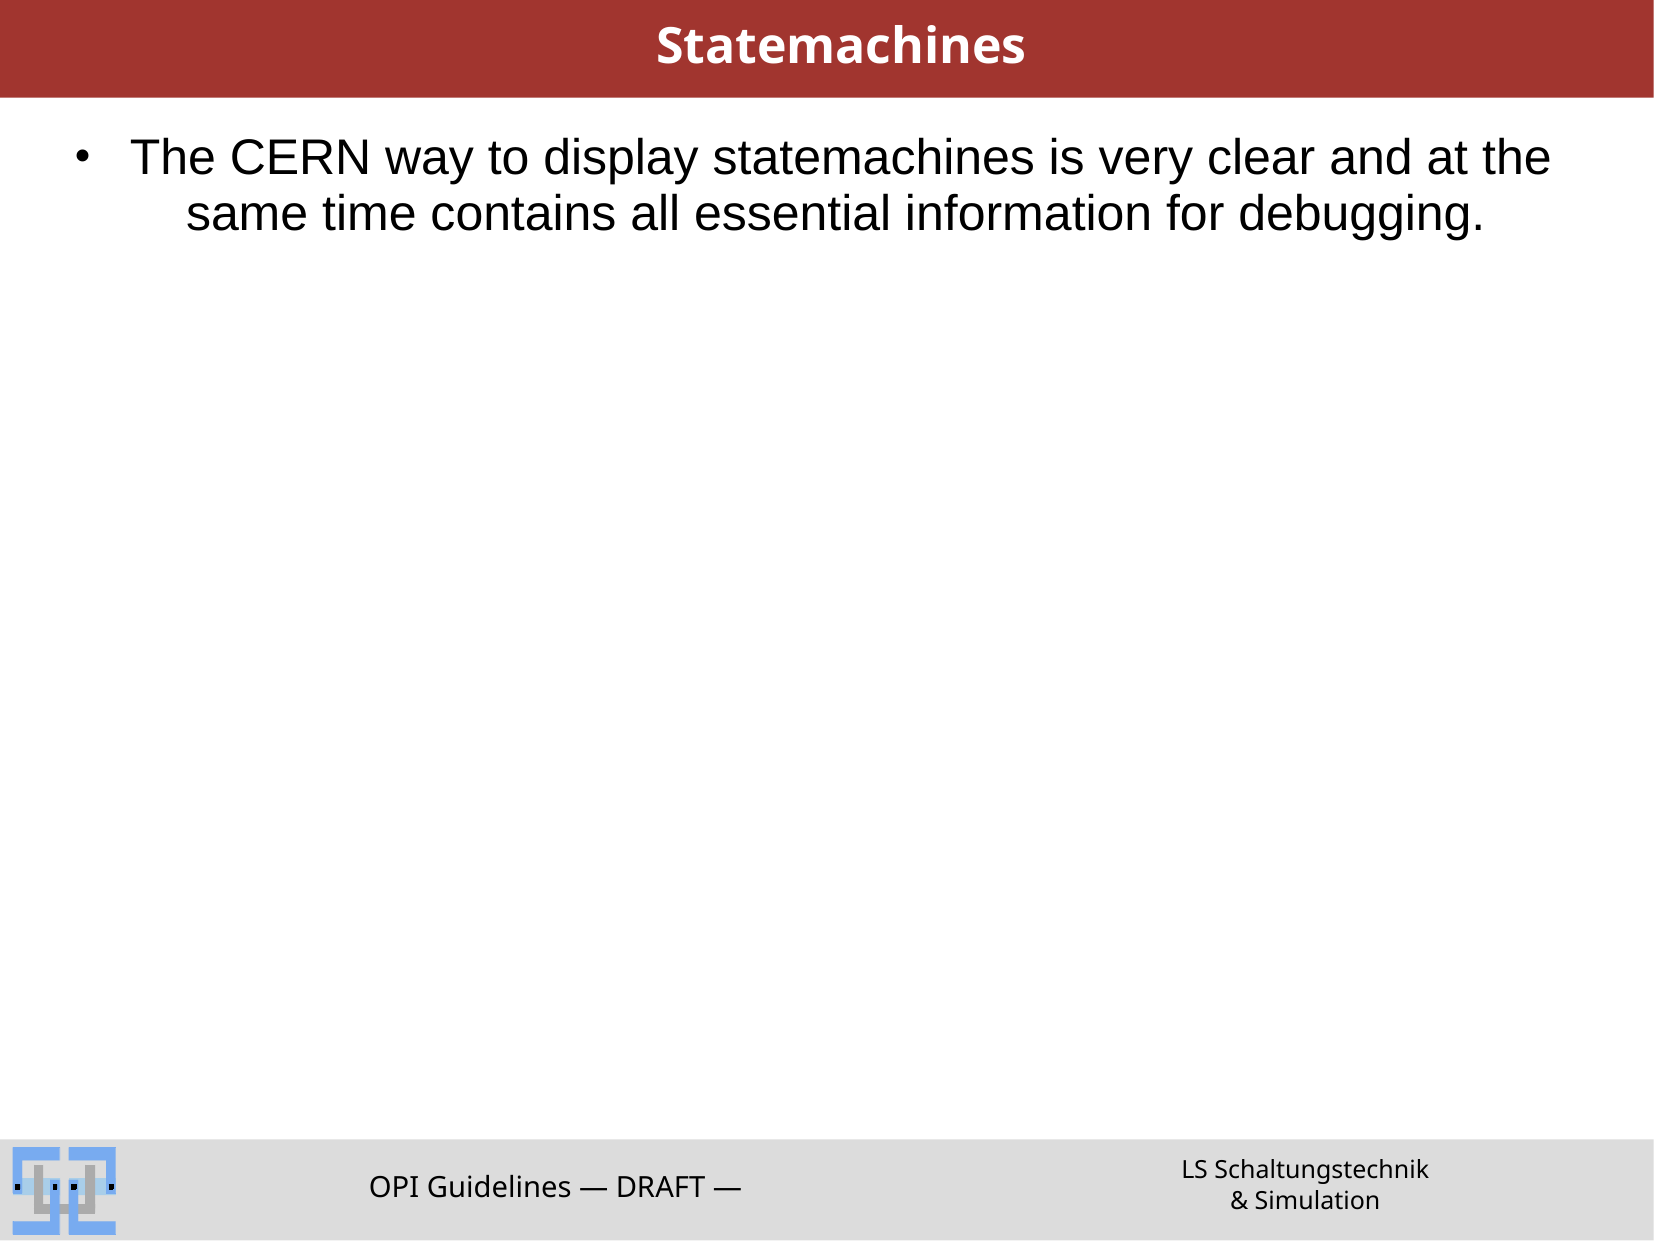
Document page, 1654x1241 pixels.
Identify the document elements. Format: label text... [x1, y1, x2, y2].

text_box OPI Guidelines — DRAFT — [368, 1167, 1122, 1211]
list The CERN way to display statemachines is very clear and at the same time contains all essential information for debugging. [73, 130, 1579, 949]
title Statemachines [97, 6, 1586, 81]
